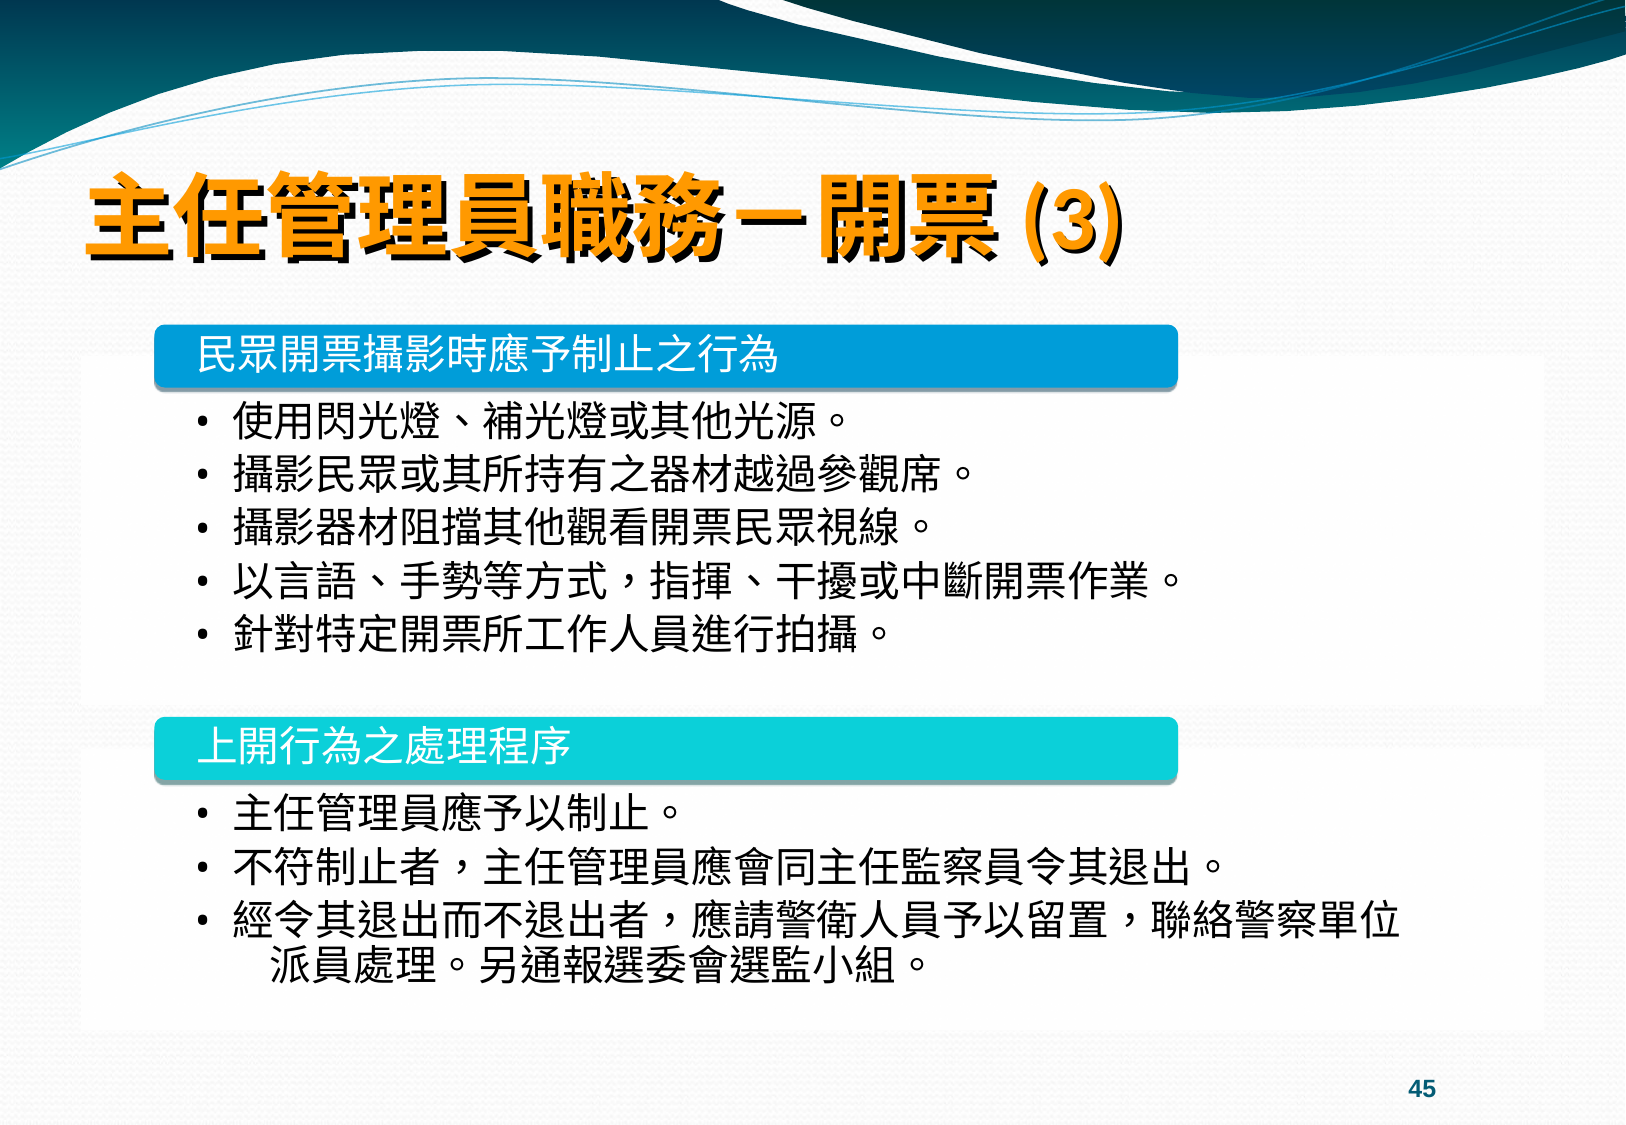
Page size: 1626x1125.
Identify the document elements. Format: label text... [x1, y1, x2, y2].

title 主任管理員職務－開票(3) [81, 115, 1544, 304]
text_box 主任管理員應予以制止。 不符制止者，主任管理員應會同主任監察員令其退出。 經令其退出而不退出者，應請警衛人員予以留置，聯絡警察單位派員處理。另通報選委會選監小組。 [81, 748, 1544, 1031]
text_box 45 [1408, 1042, 1544, 1103]
text_box 民眾開票攝影時應予制止之行為 [154, 324, 1179, 388]
text_box 使用閃光燈、補光燈或其他光源。 攝影民眾或其所持有之器材越過參觀席。 攝影器材阻擋其他觀看開票民眾視線。 以言語、手勢等方式，指揮、干擾或中斷開票作業。 針對特定開票所工作人員進行拍攝。 [81, 355, 1544, 706]
text_box 上開行為之處理程序 [154, 716, 1179, 780]
